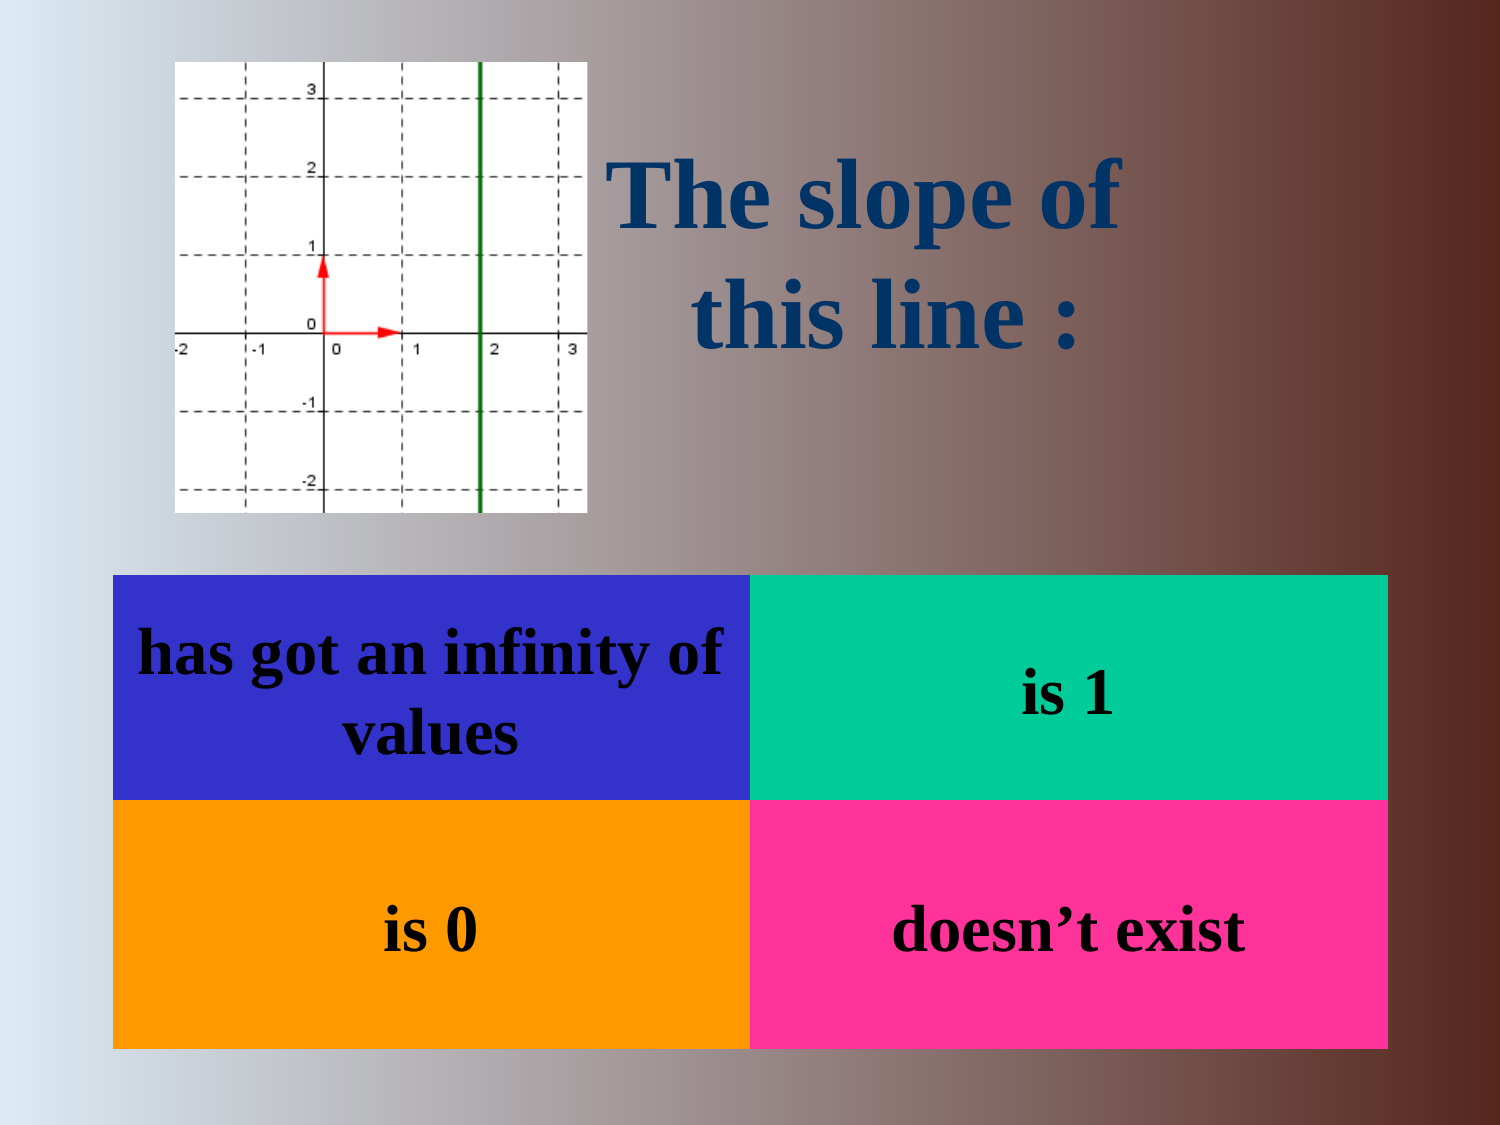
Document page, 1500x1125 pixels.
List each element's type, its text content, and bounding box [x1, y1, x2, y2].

title The slope of this line : [112, 11, 1388, 377]
table_header is 1 [750, 575, 1388, 800]
picture [174, 62, 588, 513]
table_cell doesn’t exist [750, 800, 1388, 1049]
table_header has got an infinity of values [113, 575, 750, 800]
table_cell is 0 [113, 800, 750, 1049]
